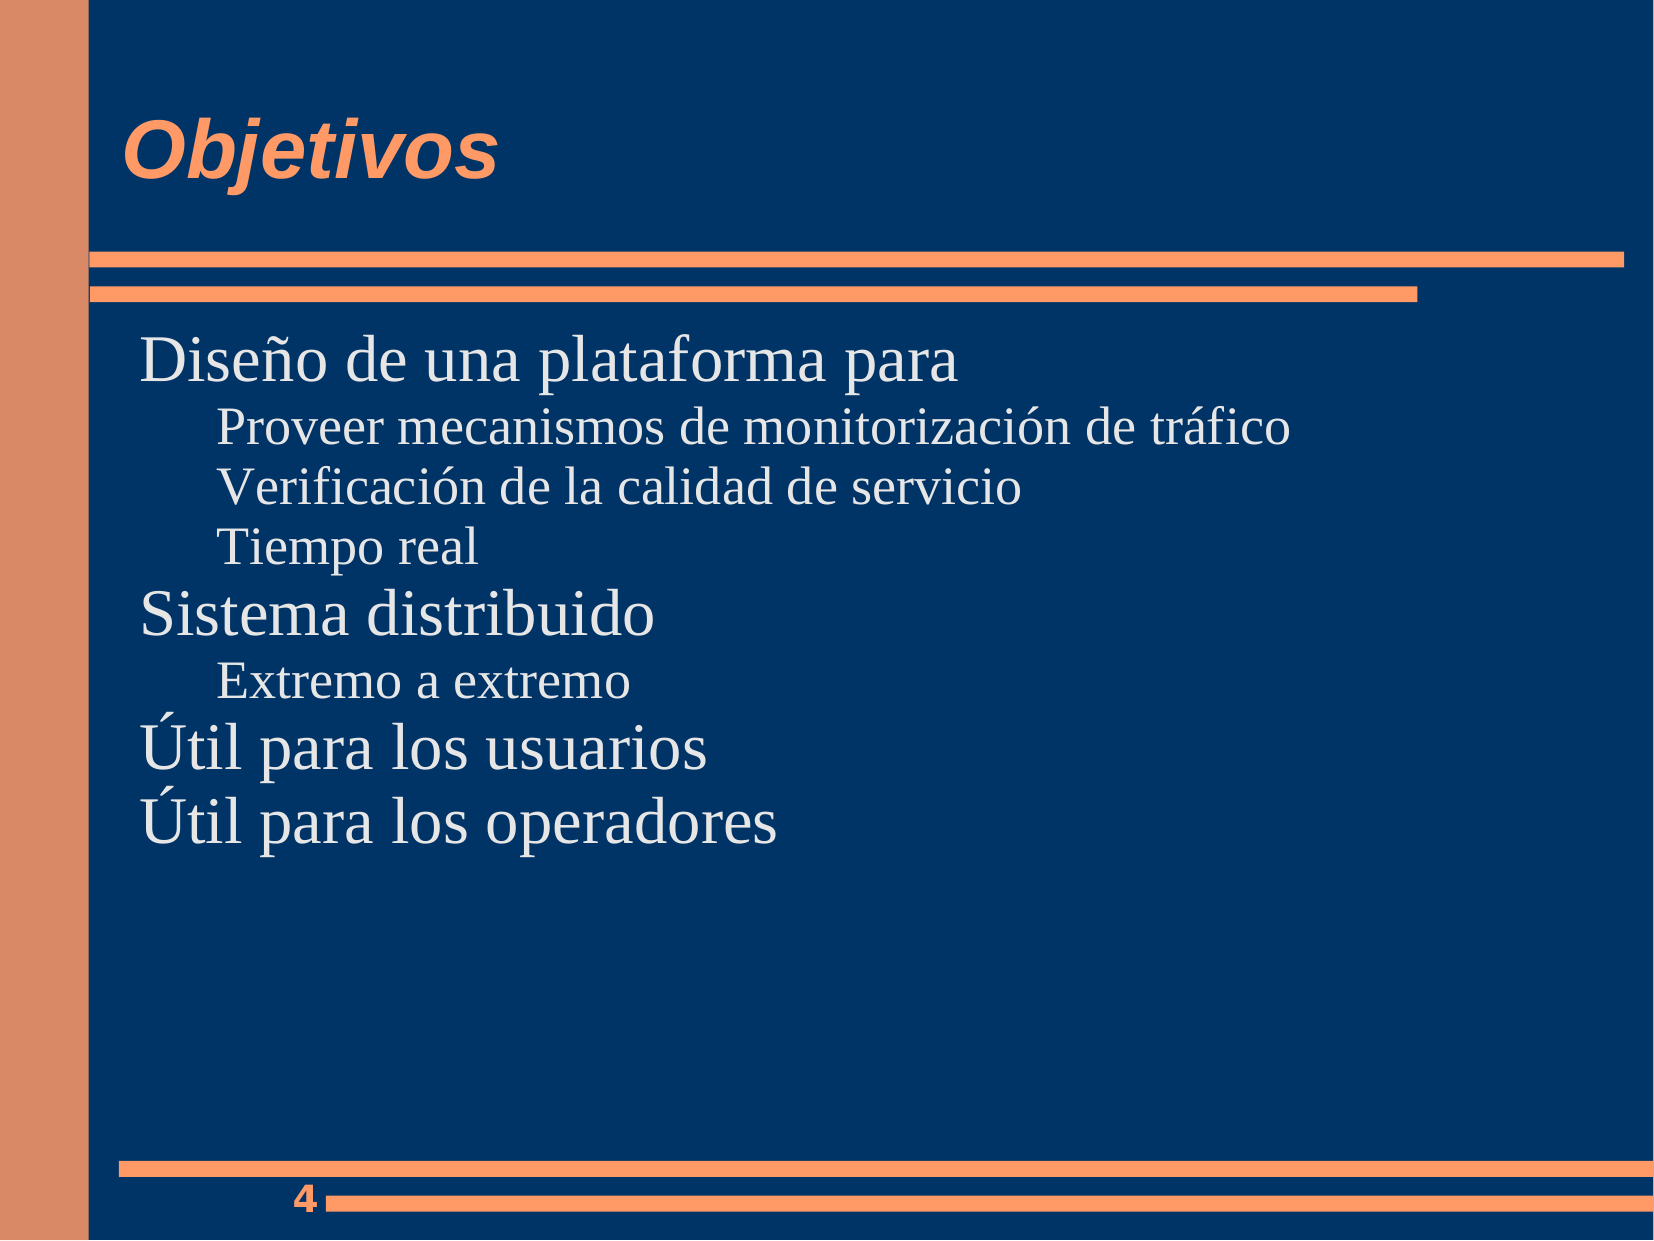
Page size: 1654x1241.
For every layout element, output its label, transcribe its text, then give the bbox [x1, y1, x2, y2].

list Diseño de una plataforma para Proveer mecanismos de monitorización de tráfico Verificación de la calidad de servicio Tiempo real Sistema distribuido Extremo a extremo Útil para los usuarios Útil para los operadores [121, 322, 1561, 1118]
title Objetivos [121, 53, 1534, 247]
